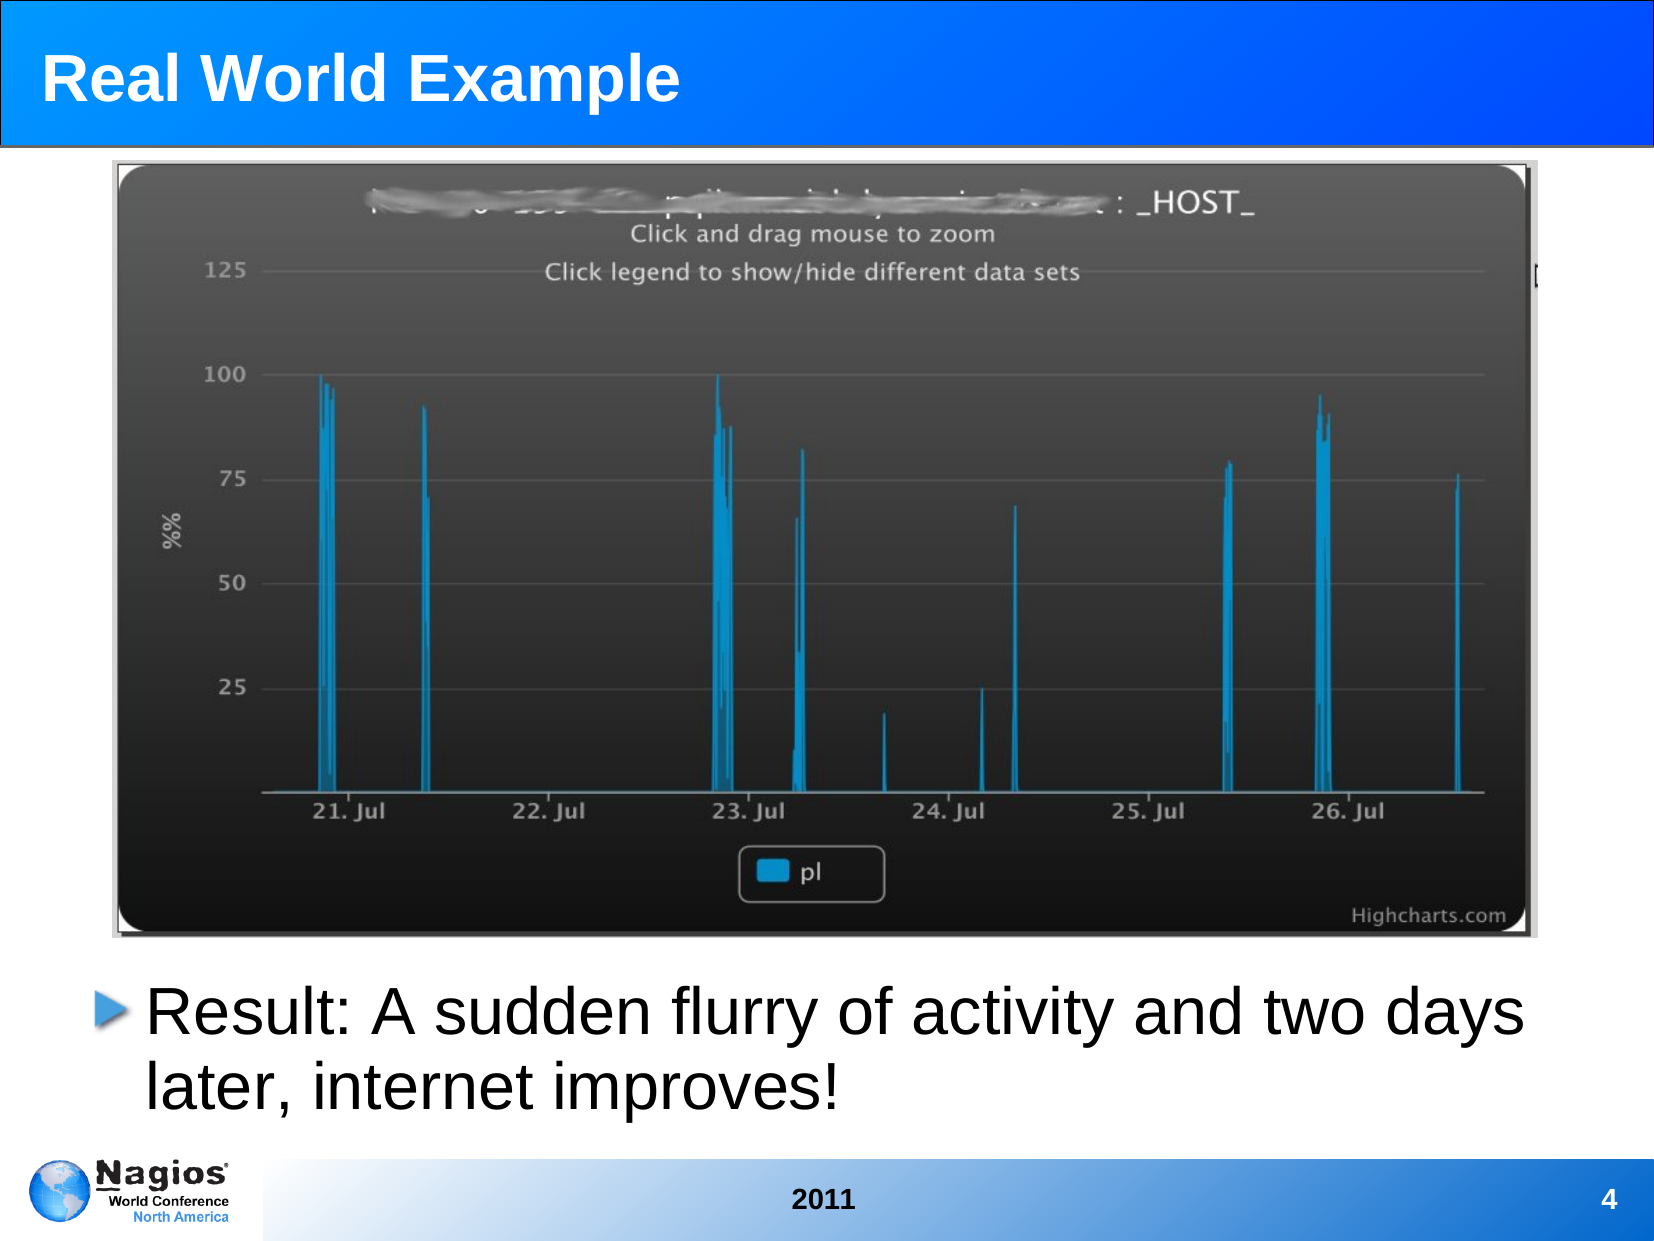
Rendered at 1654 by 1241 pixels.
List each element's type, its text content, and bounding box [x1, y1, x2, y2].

picture [29, 1159, 229, 1235]
title Real World Example [41, 29, 1248, 127]
picture [112, 160, 1538, 938]
list Result: A sudden flurry of activity and two days later, internet improves! [75, 974, 1615, 1124]
